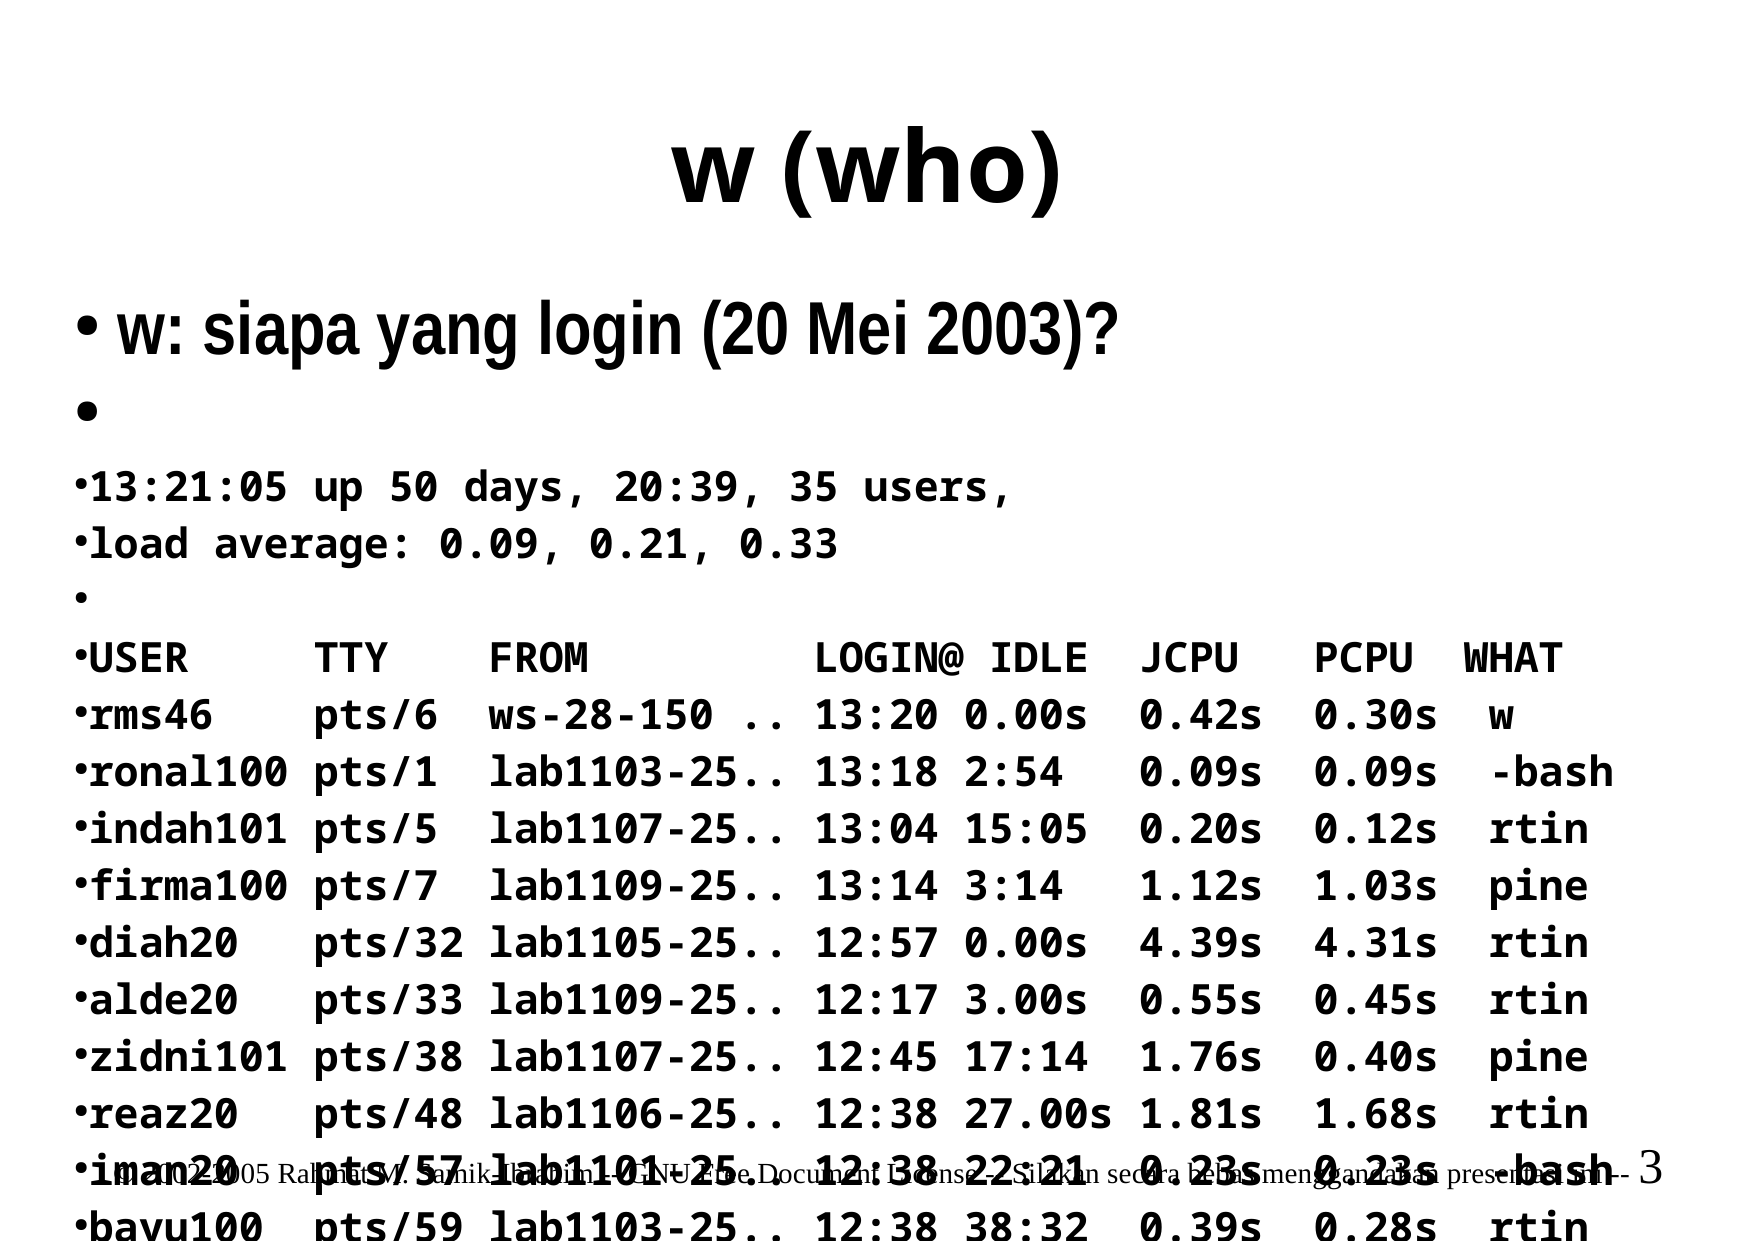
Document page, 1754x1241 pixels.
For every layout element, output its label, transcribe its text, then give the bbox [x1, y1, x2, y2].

title w (who) [158, 99, 1576, 227]
text_box w: siapa yang login (20 Mei 2003)? 13:21:05 up 50 days, 20:39, 35 users, load average: 0.09, 0.21, 0.33 USER TTY FROM LOGIN@ IDLE JCPU PCPU WHAT rms46 pts/6 ws-28-150 .. 13:20 0.00s 0.42s 0.30s w ronal100 pts/1 lab1103-25.. 13:18 2:54 0.09s 0.09s -bash indah101 pts/5 lab1107-25.. 13:04 15:05 0.20s 0.12s rtin firma100 pts/7 lab1109-25.. 13:14 3:14 1.12s 1.03s pine diah20 pts/32 lab1105-25.. 12:57 0.00s 4.39s 4.31s rtin alde20 pts/33 lab1109-25.. 12:17 3.00s 0.55s 0.45s rtin zidni101 pts/38 lab1107-25.. 12:45 17:14 1.76s 0.40s pine reaz20 pts/48 lab1106-25.. 12:38 27.00s 1.81s 1.68s rtin iman20 pts/57 lab1101-25.. 12:38 22:21 0.23s 0.23s -bash bayu100 pts/59 lab1103-25.. 12:38 38:32 0.39s 0.28s rtin siti100 pts/63 lab1109-25.. 12:46 2.00s 1.92s 1.79s rtin [73, 284, 1680, 1162]
